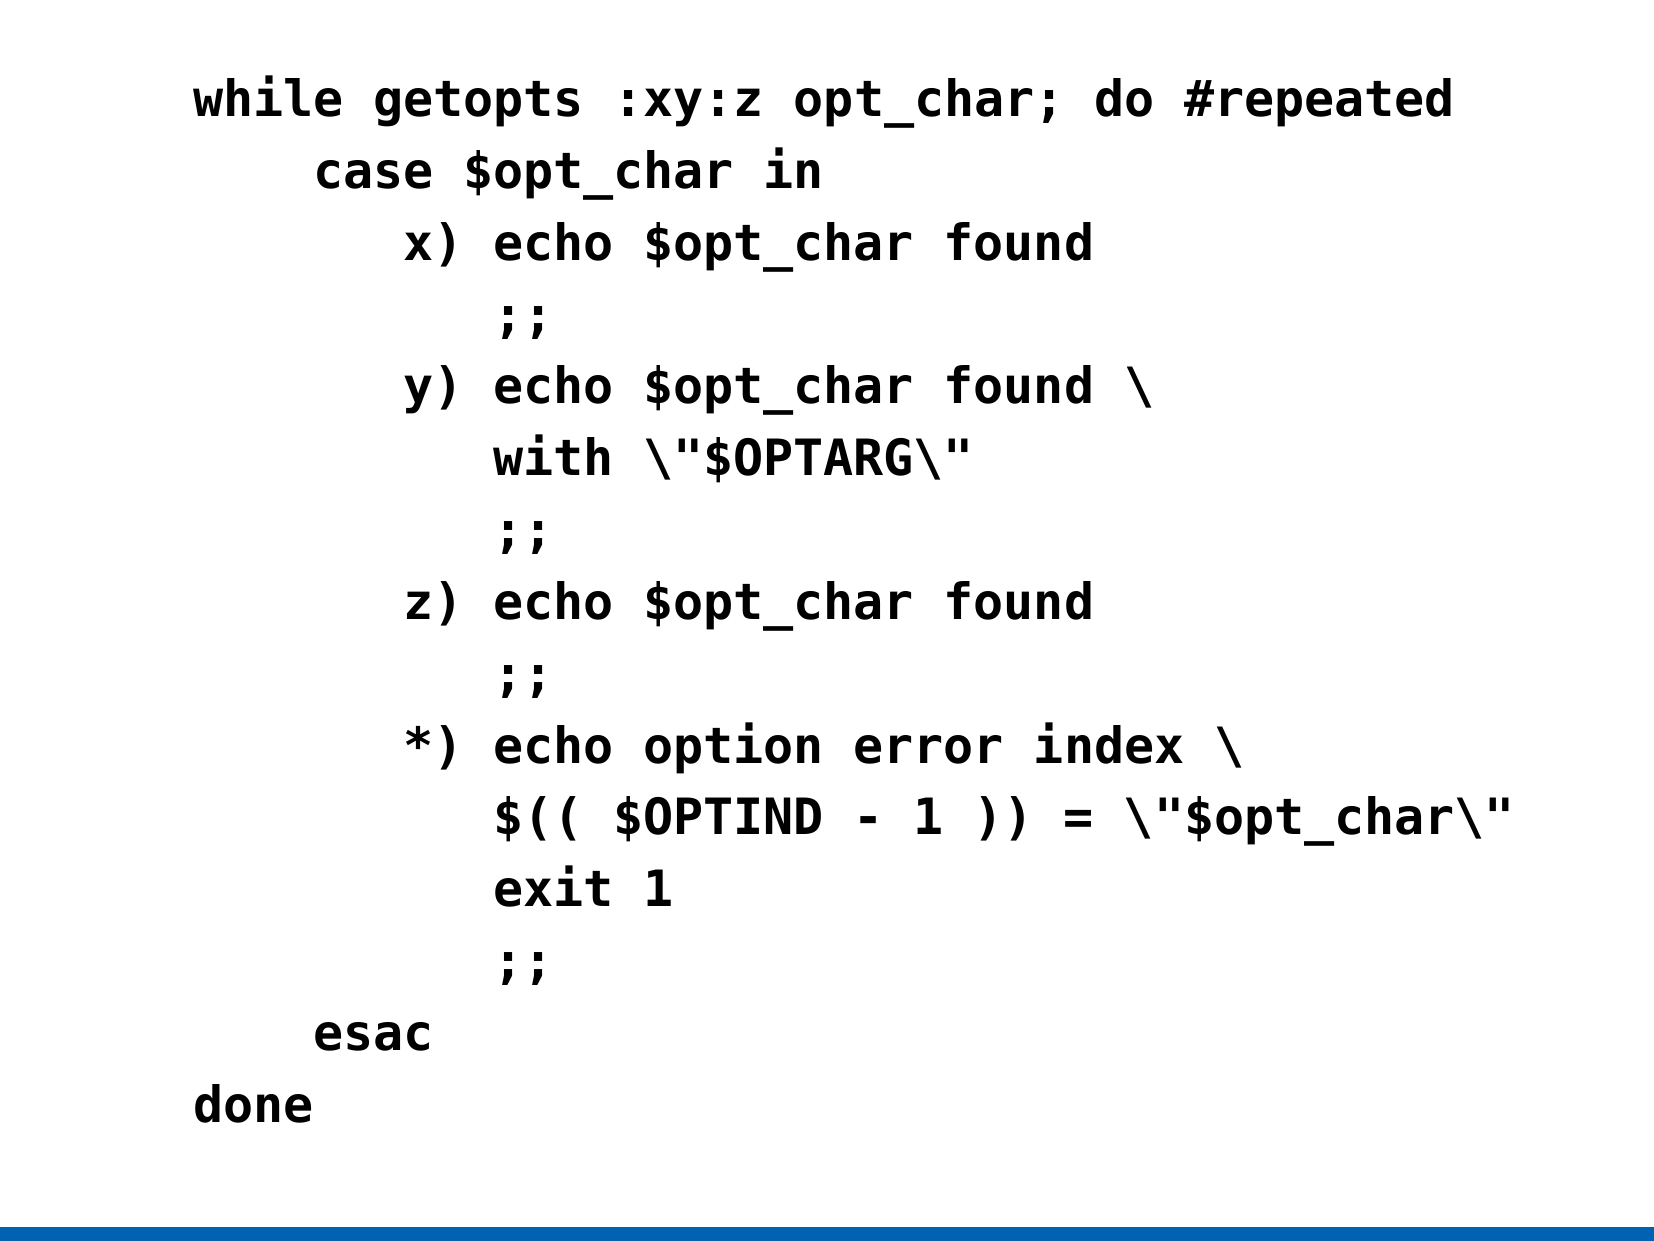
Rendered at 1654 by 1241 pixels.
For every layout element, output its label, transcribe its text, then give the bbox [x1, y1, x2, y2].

list while getopts :xy:z opt_char; do #repeated case $opt_char in x) echo $opt_char found ;; y) echo $opt_char found \ with \"$OPTARG\" ;; z) echo $opt_char found ;; *) echo option error index \ $(( $OPTIND - 1 )) = \"$opt_char\" exit 1 ;; esac done [59, 59, 1607, 1140]
